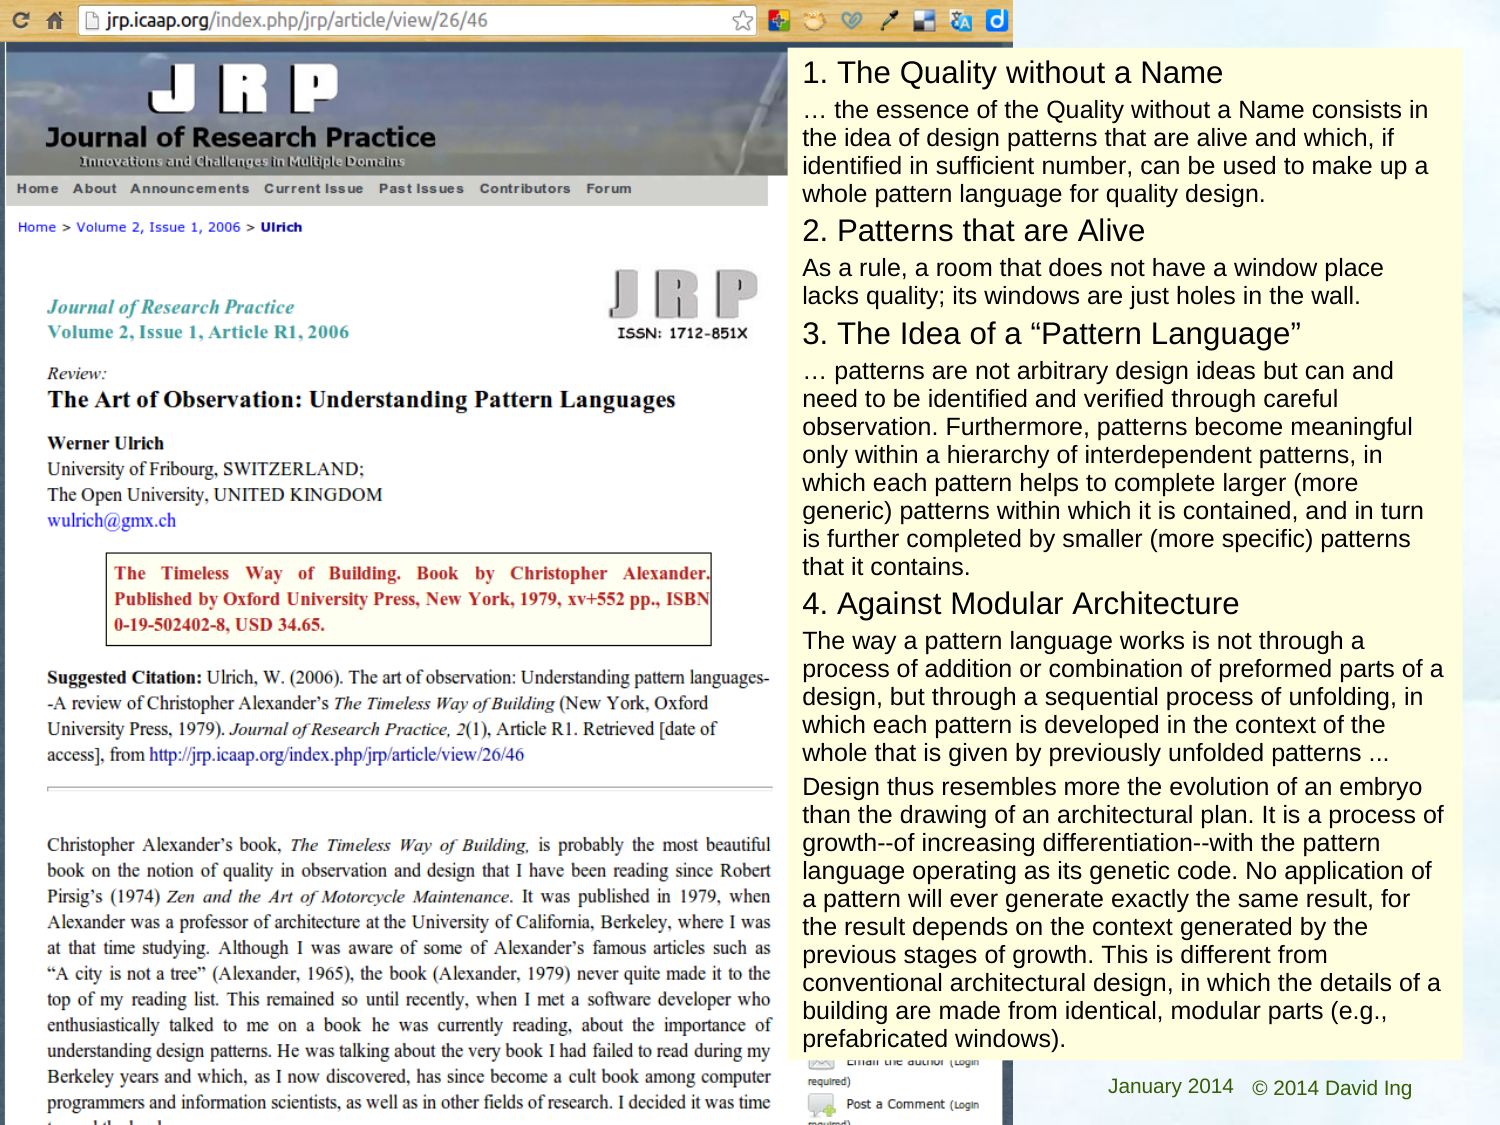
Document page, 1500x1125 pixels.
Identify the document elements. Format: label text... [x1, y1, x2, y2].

text_box 1. The Quality without a Name … the essence of the Quality without a Name consists in the idea of design patterns that are alive and which, if identified in sufficient number, can be used to make up a whole pattern language for quality design. 2. Patterns that are Alive As a rule, a room that does not have a window place lacks quality; its windows are just holes in the wall. 3. The Idea of a “Pattern Language” … patterns are not arbitrary design ideas but can and need to be identified and verified through careful observation. Furthermore, patterns become meaningful only within a hierarchy of interdependent patterns, in which each pattern helps to complete larger (more generic) patterns within which it is contained, and in turn is further completed by smaller (more specific) patterns that it contains. 4. Against Modular Architecture The way a pattern language works is not through a process of addition or combination of preformed parts of a design, but through a sequential process of unfolding, in which each pattern is developed in the context of the whole that is given by previously unfolded patterns ... Design thus resembles more the evolution of an embryo than the drawing of an architectural plan. It is a process of growth--of increasing differentiation--with the pattern language operating as its genetic code. No application of a pattern will ever generate exactly the same result, for the result depends on the context generated by the previous stages of growth. This is different from conventional architectural design, in which the details of a building are made from identical, modular parts (e.g., prefabricated windows). [787, 47, 1463, 1061]
picture [0, 0, 1500, 1125]
title Ulrich (2006) The Art of Observation: Understanding Pattern Languages [1013, 37, 1463, 47]
text_box Source: Werner Ulrich 2006, “The Art of Observation: Understanding Pattern Languages”, Journal of Research Practice, v2, n1, aritlce R1 http://jrp.icaap.org/index.php/jrp/article/view/26/46 [1013, 1061, 1426, 1088]
